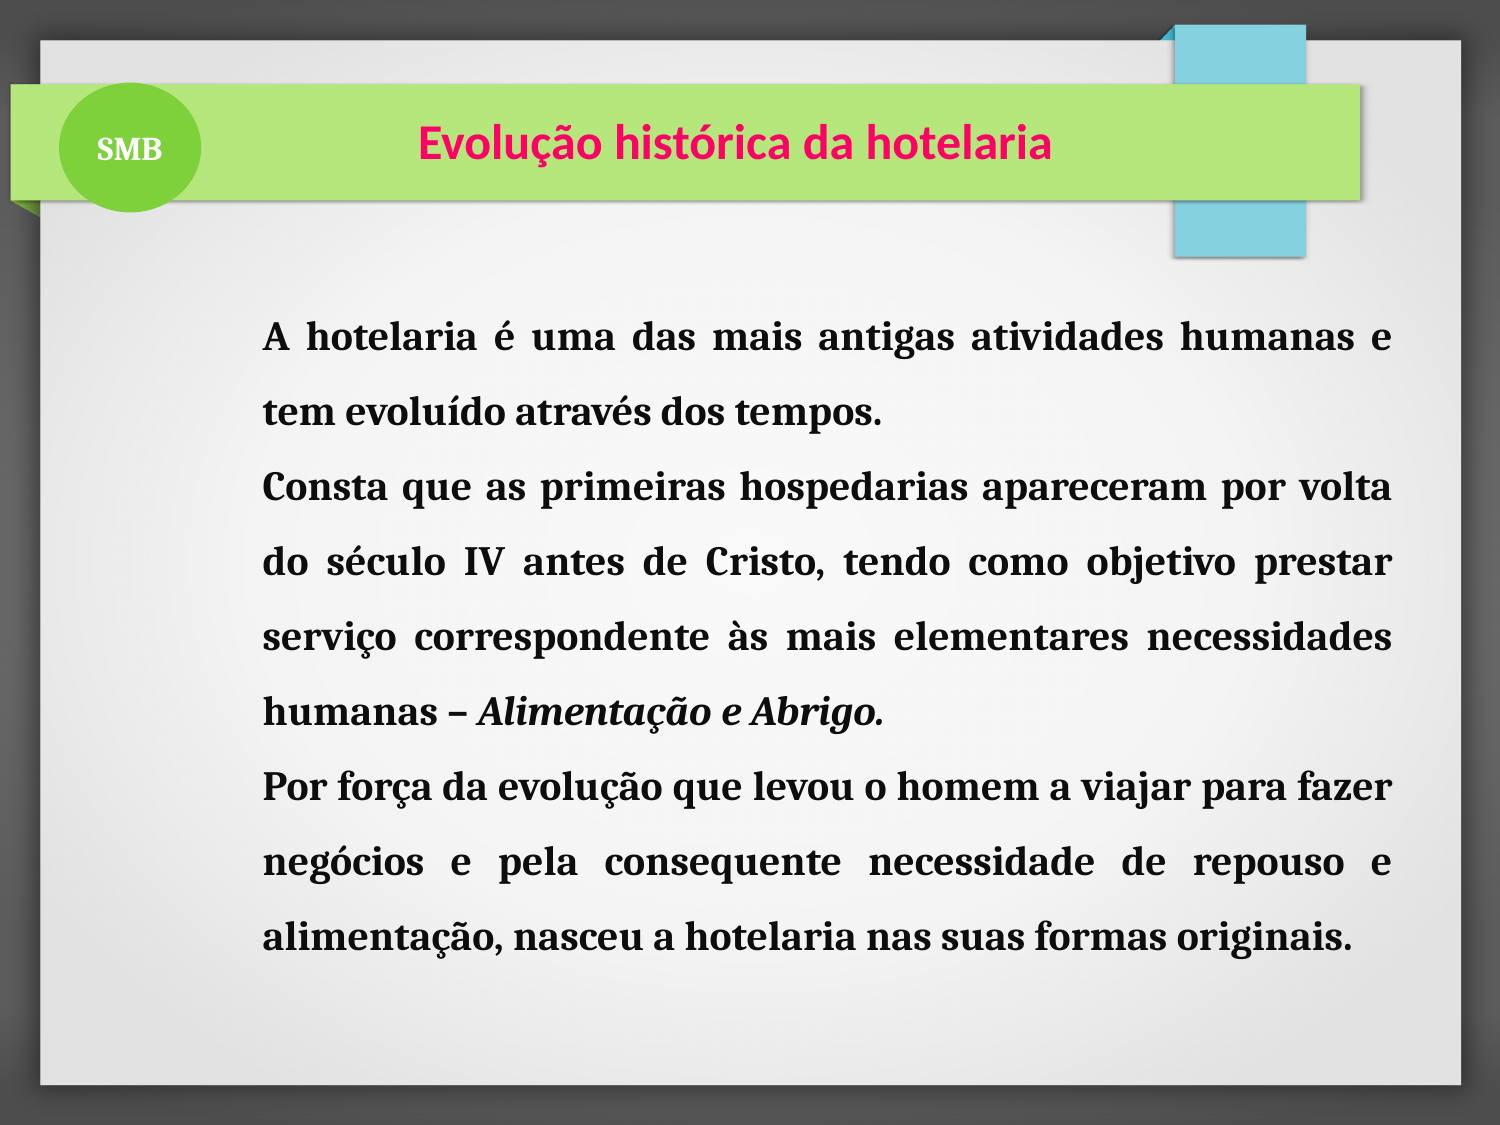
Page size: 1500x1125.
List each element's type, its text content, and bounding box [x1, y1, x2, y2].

picture [0, 0, 1500, 1125]
text_box A hotelaria é uma das mais antigas atividades humanas e tem evoluído através dos tempos. Consta que as primeiras hospedarias apareceram por volta do século IV antes de Cristo, tendo como objetivo prestar serviço correspondente às mais elementares necessidades humanas – Alimentação e Abrigo. Por força da evolução que levou o homem a viajar para fazer negócios e pela consequente necessidade de repouso e alimentação, nasceu a hotelaria nas suas formas originais. [248, 275, 1409, 966]
text_box Evolução histórica da hotelaria [182, 102, 1323, 178]
text_box SMB [59, 82, 202, 213]
